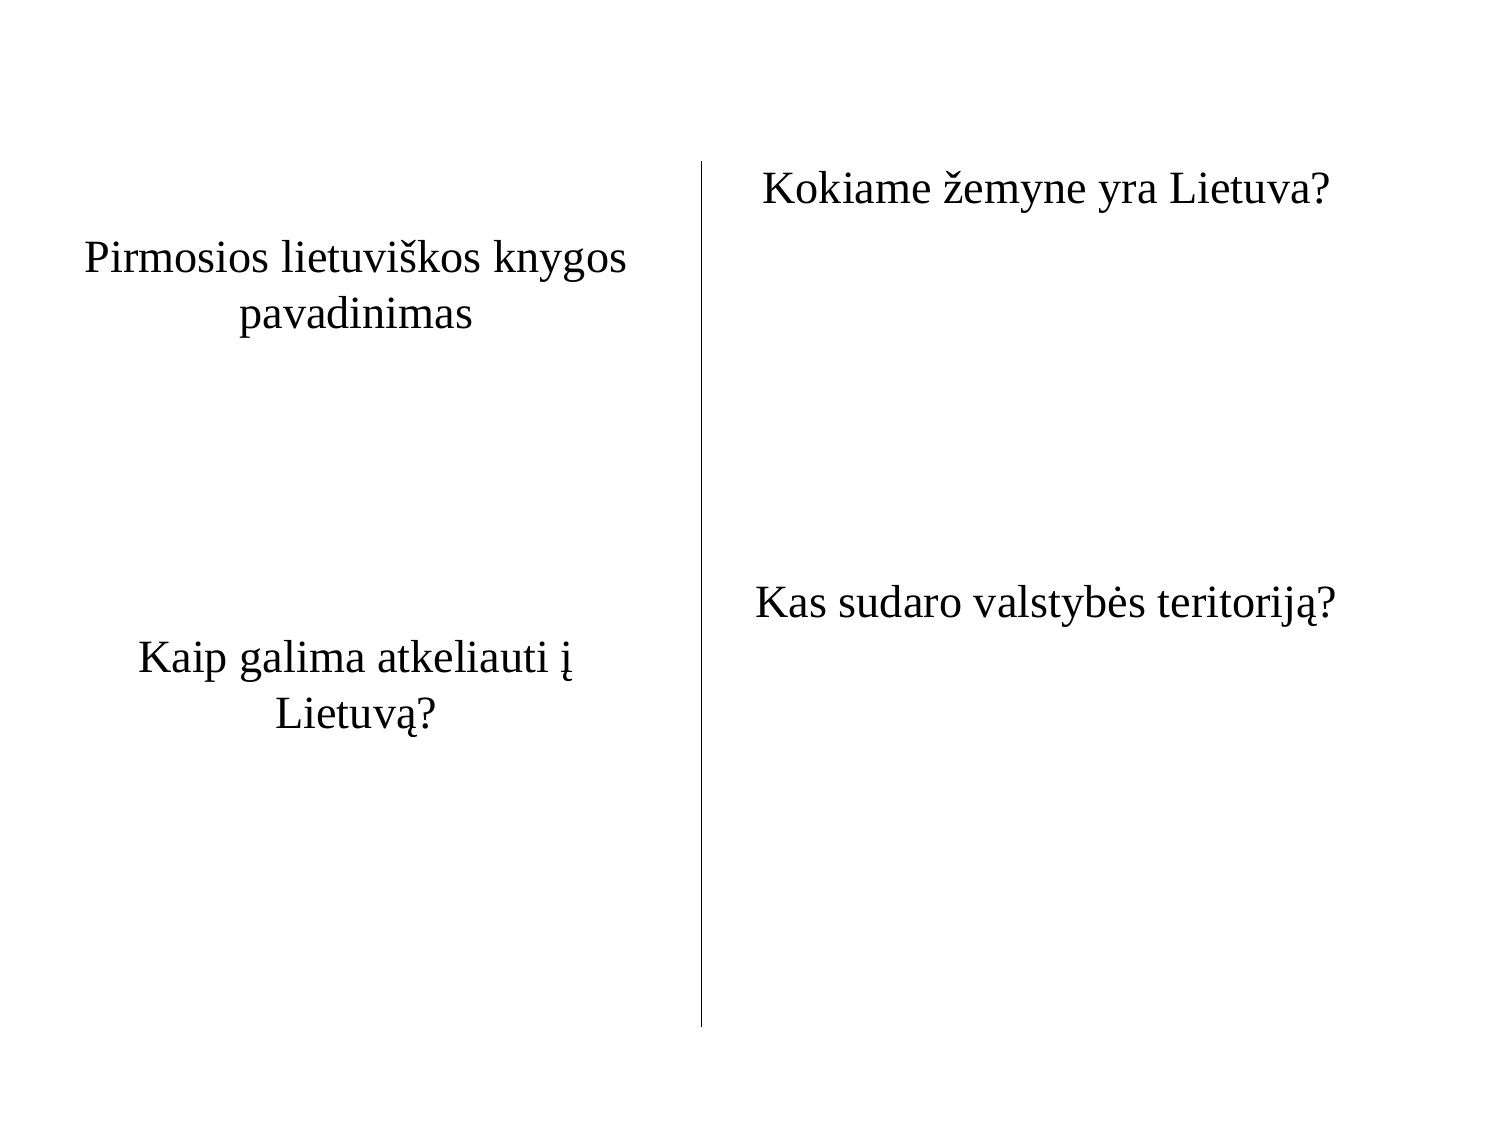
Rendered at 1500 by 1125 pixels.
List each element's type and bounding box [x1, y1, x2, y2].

picture [64, 160, 1341, 1029]
